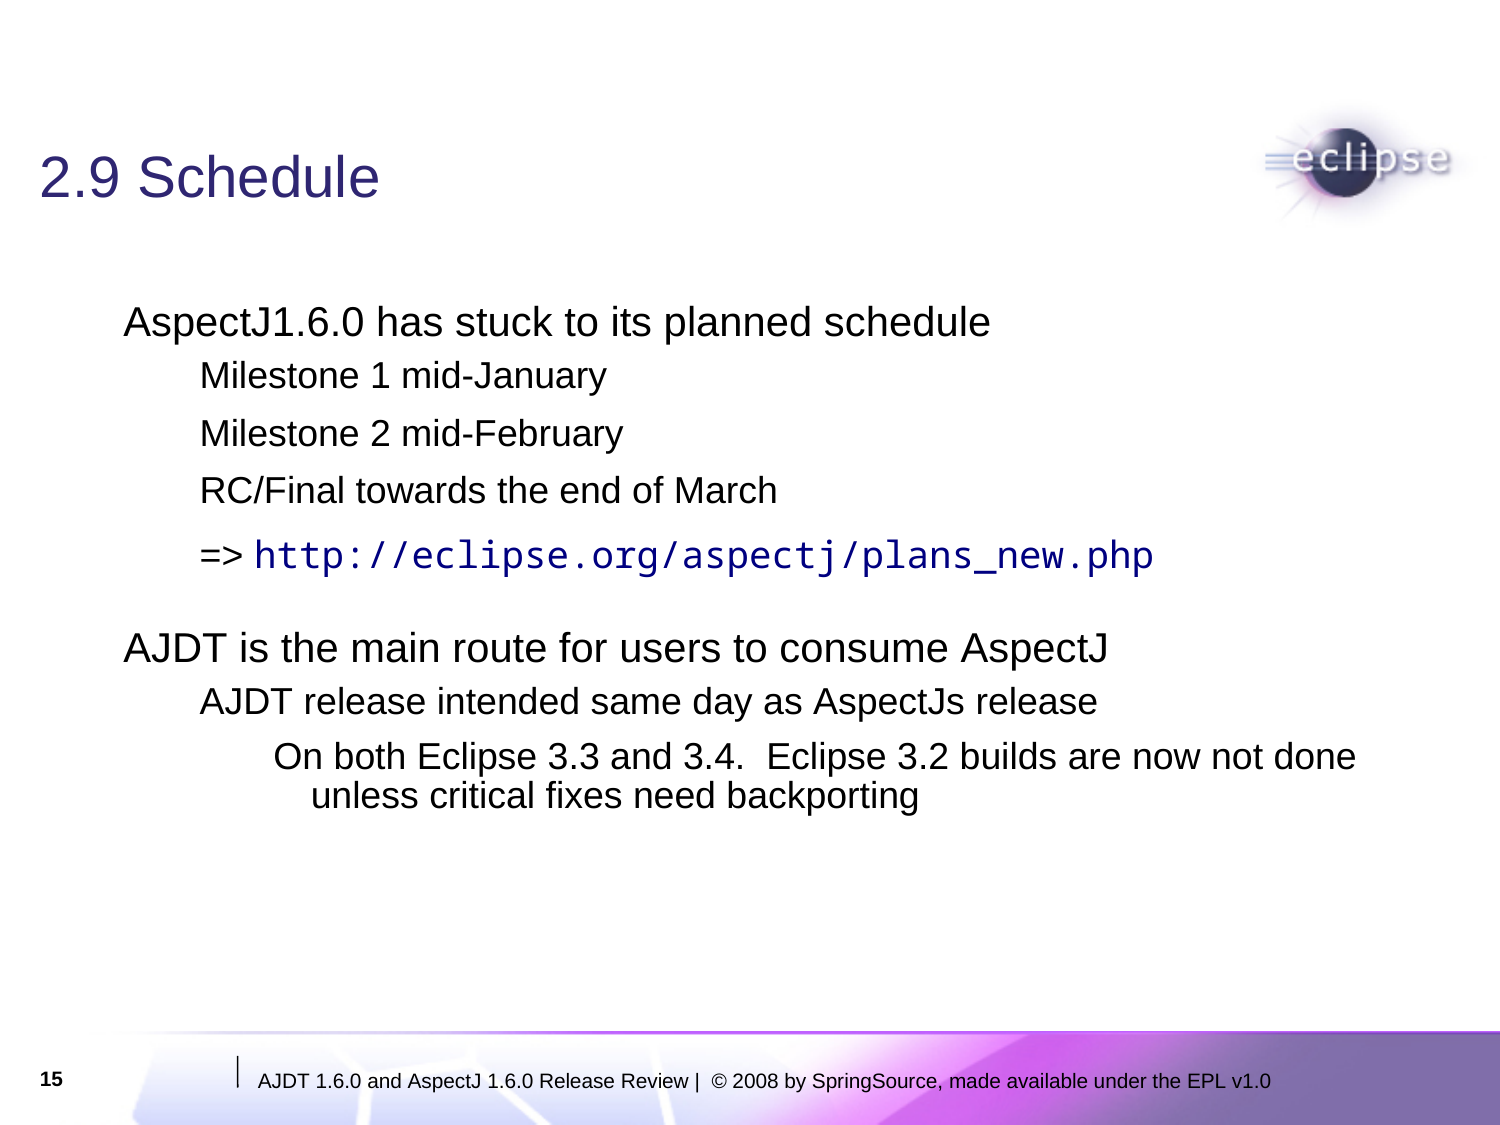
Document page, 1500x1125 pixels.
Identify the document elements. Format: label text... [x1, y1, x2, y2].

picture [1234, 30, 1488, 284]
list AspectJ1.6.0 has stuck to its planned schedule Milestone 1 mid-January Milestone 2 mid-February RC/Final towards the end of March => http://eclipse.org/aspectj/plans_new.php AJDT is the main route for users to consume AspectJ AJDT release intended same day as AspectJs release On both Eclipse 3.3 and 3.4. Eclipse 3.2 builds are now not done unless critical fixes need backporting [108, 291, 1378, 932]
picture [0, 1031, 1500, 1125]
title 2.9 Schedule [25, 142, 1378, 225]
